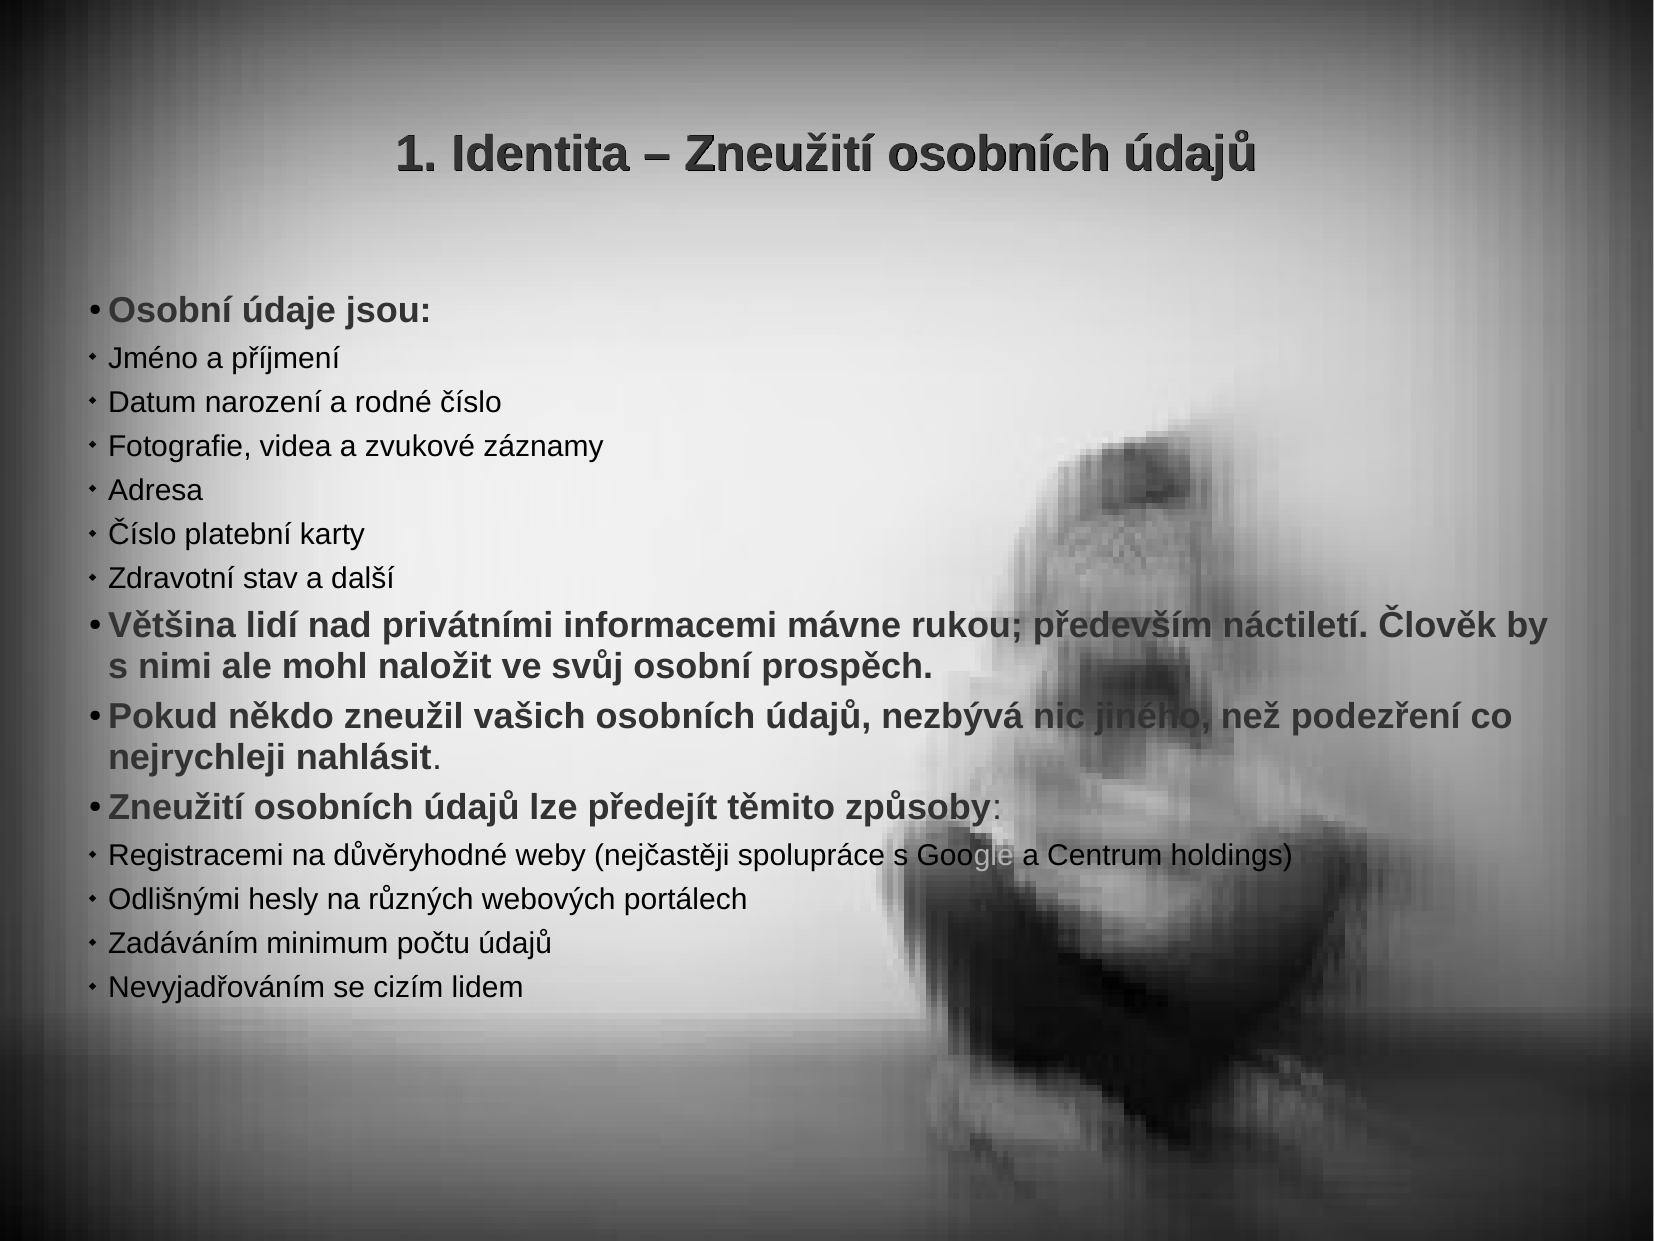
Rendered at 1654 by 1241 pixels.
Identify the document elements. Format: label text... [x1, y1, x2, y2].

picture [0, 0, 1654, 1241]
title 1. Identita – Zneužití osobních údajů [82, 49, 1571, 257]
list Osobní údaje jsou: Jméno a příjmení Datum narození a rodné číslo Fotografie, videa a zvukové záznamy Adresa Číslo platební karty Zdravotní stav a další Většina lidí nad privátními informacemi mávne rukou; především náctiletí. Člověk by s nimi ale mohl naložit ve svůj osobní prospěch. Pokud někdo zneužil vašich osobních údajů, nezbývá nic jiného, než podezření co nejrychleji nahlásit. Zneužití osobních údajů lze předejít těmito způsoby: Registracemi na důvěryhodné weby (nejčastěji spolupráce s Google a Centrum holdings) Odlišnými hesly na různých webových portálech Zadáváním minimum počtu údajů Nevyjadřováním se cizím lidem [82, 290, 1571, 1010]
